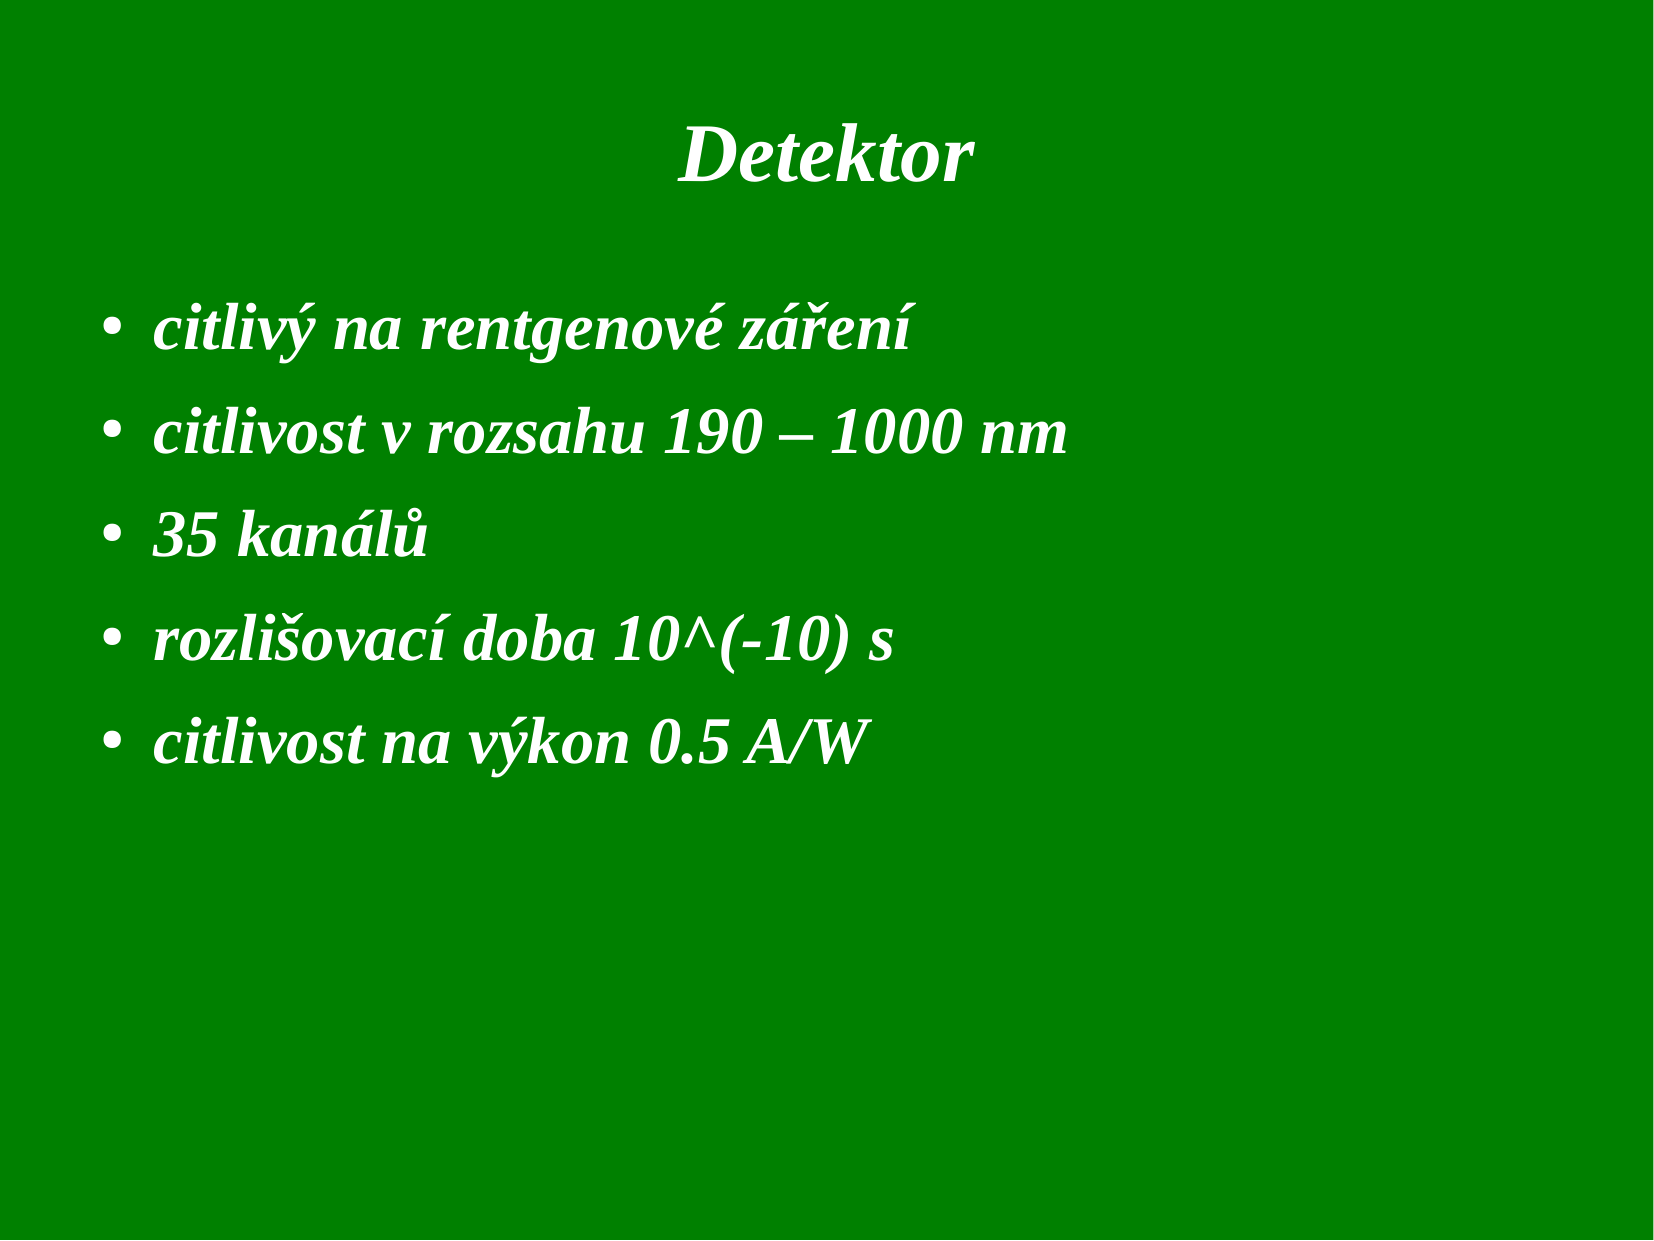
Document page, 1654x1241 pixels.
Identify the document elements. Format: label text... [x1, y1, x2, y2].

list citlivý na rentgenové záření citlivost v rozsahu 190 – 1000 nm 35 kanálů rozlišovací doba 10^(-10) s citlivost na výkon 0.5 A/W [82, 290, 1571, 1109]
title Detektor [82, 49, 1571, 257]
